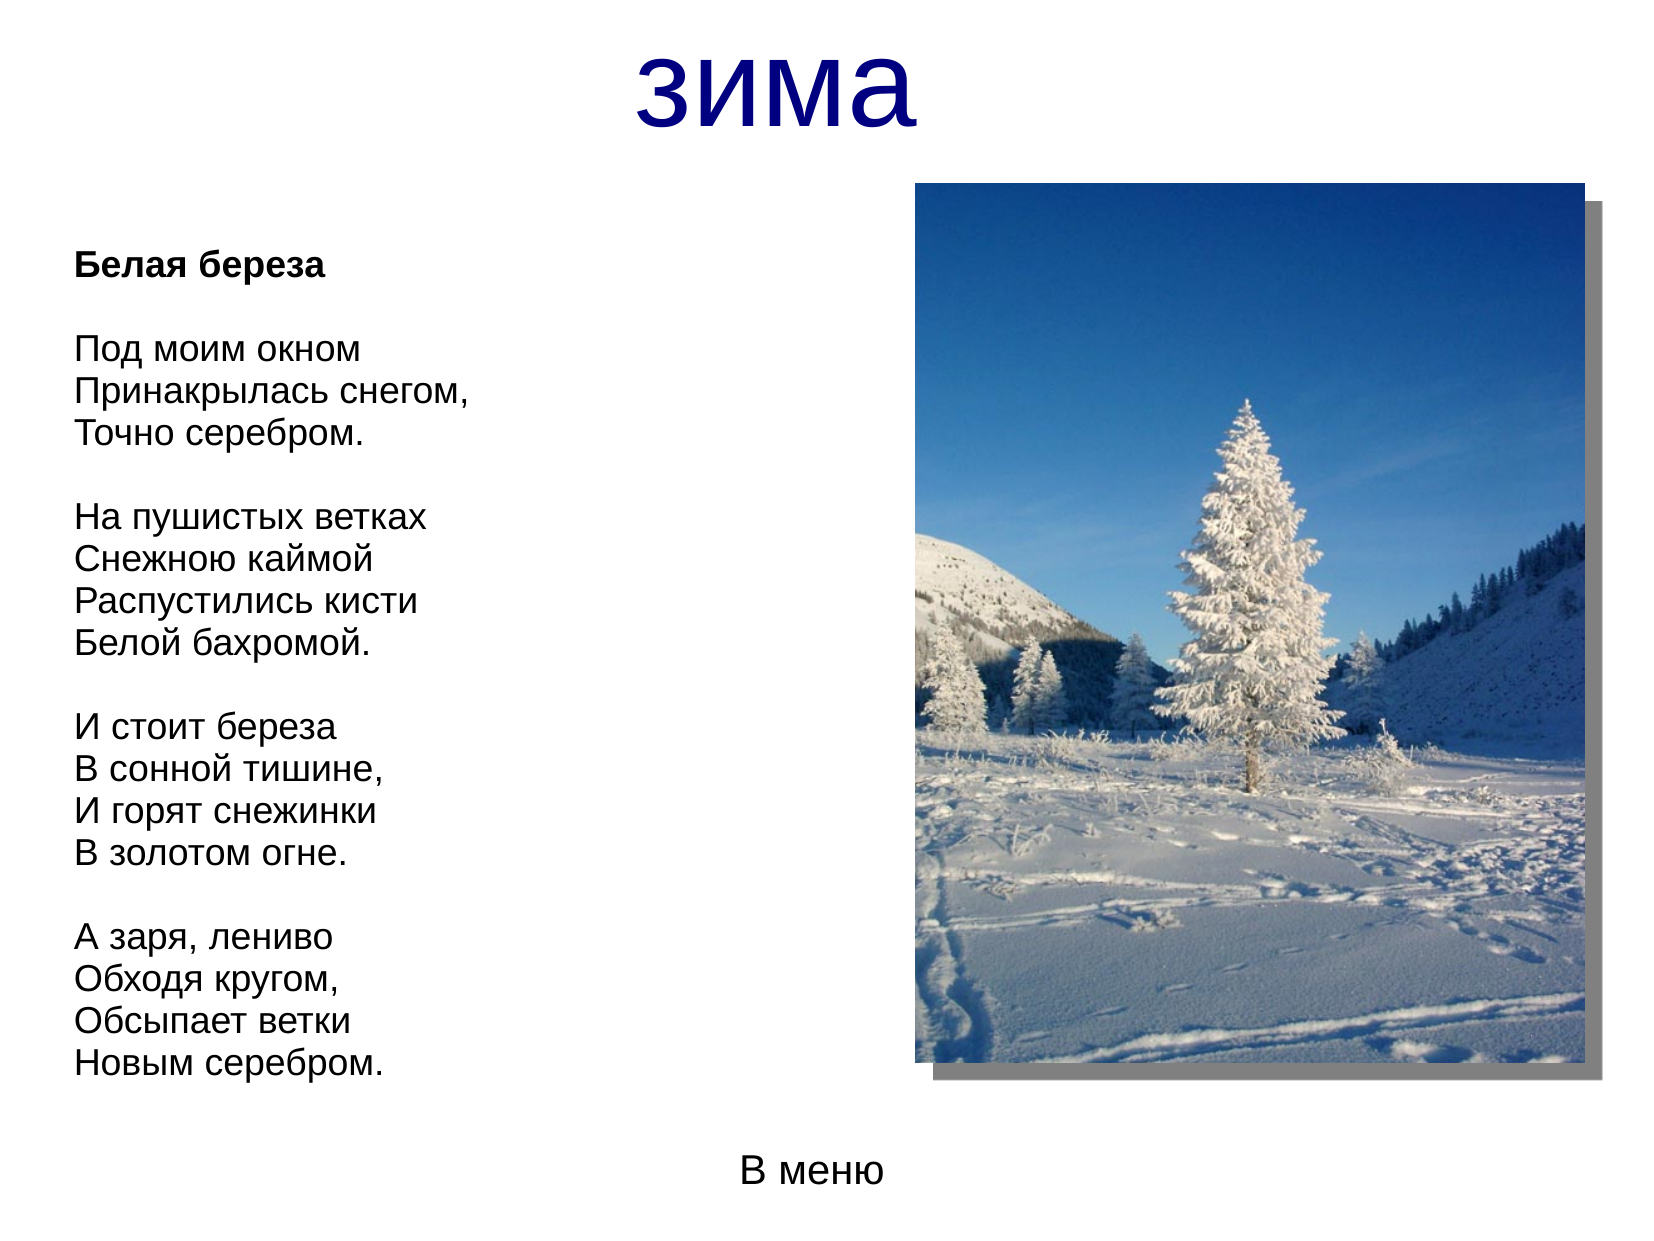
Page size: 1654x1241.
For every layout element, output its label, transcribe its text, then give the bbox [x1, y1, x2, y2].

picture [915, 183, 1585, 1063]
text_box Белая береза Под моим окном Принакрылась снегом, Точно серебром. На пушистых ветках Снежною каймой Распустились кисти Белой бахромой. И стоит береза В сонной тишине, И горят снежинки В золотом огне. А заря, лениво Обходя кругом, Обсыпает ветки Новым серебром. [59, 236, 1004, 1094]
text_box В меню [649, 1139, 975, 1202]
text_box зима [620, 5, 975, 161]
